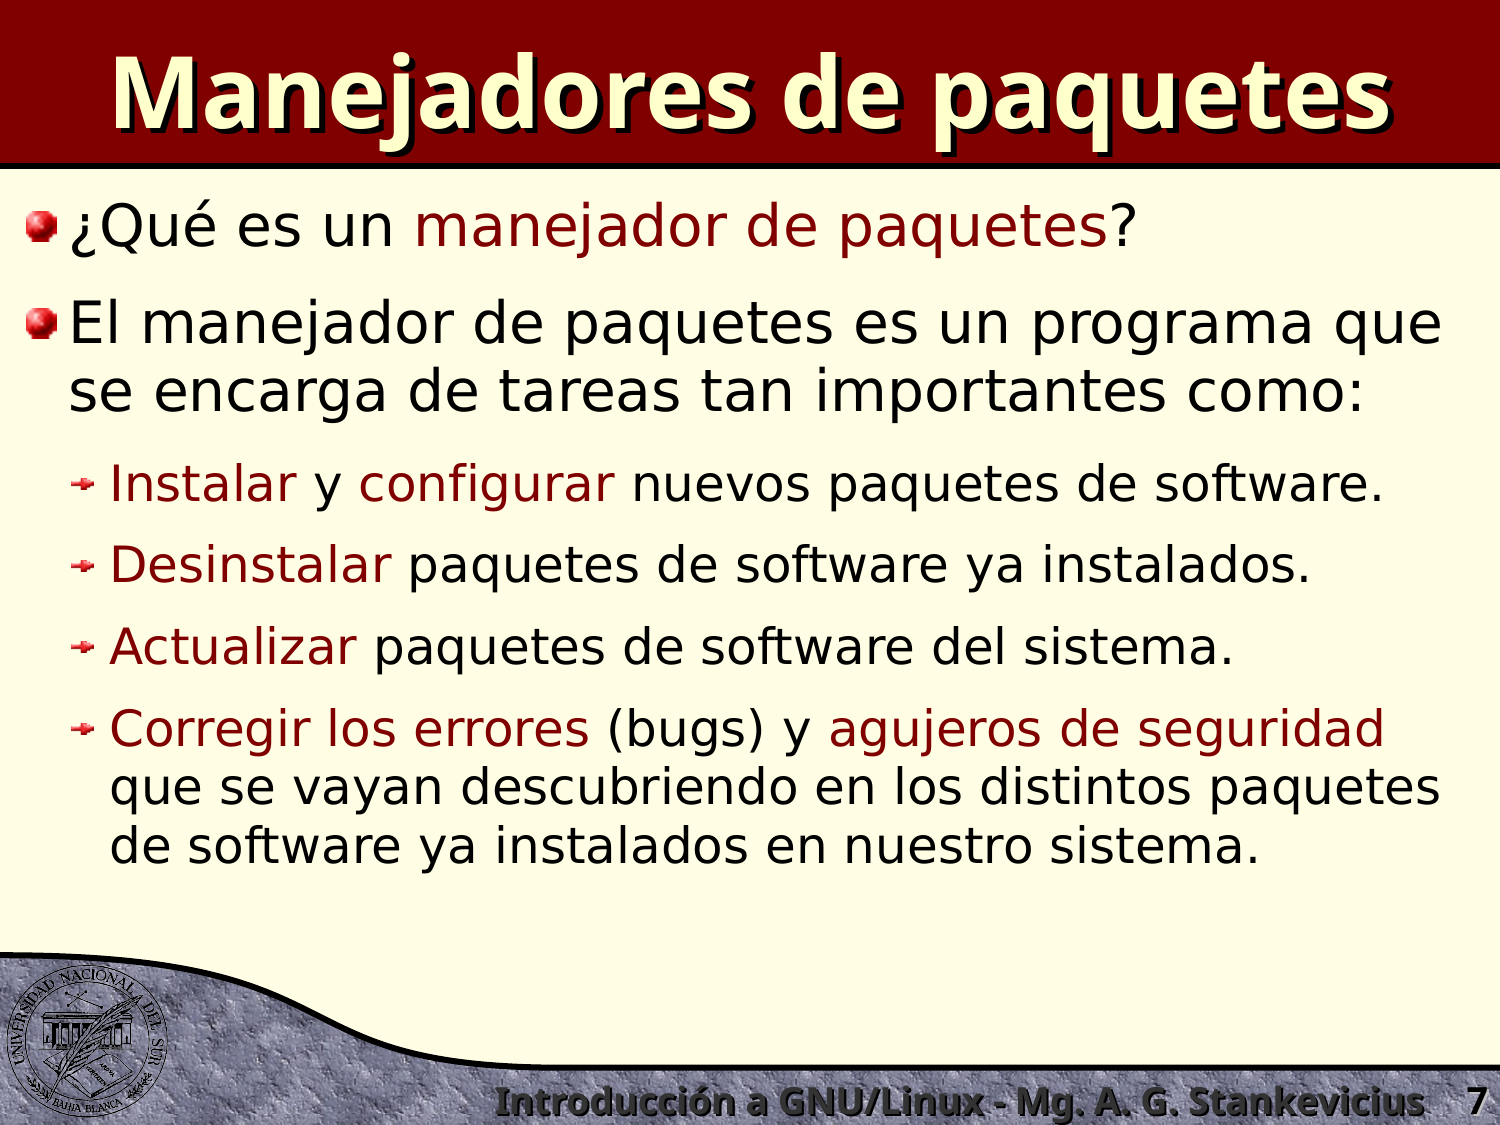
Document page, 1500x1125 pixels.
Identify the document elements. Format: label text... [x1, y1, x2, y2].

picture [1059, 1100, 1065, 1110]
title Manejadores de paquetes [15, 12, 1485, 153]
picture [0, 956, 1500, 1125]
list ¿Qué es un manejador de paquetes? El manejador de paquetes es un programa que se encarga de tareas tan importantes como: Instalar y configurar nuevos paquetes de software. Desinstalar paquetes de software ya instalados. Actualizar paquetes de software del sistema. Corregir los errores (bugs) y agujeros de seguridad que se vayan descubriendo en los distintos paquetes de software ya instalados en nuestro sistema. [11, 192, 1486, 935]
